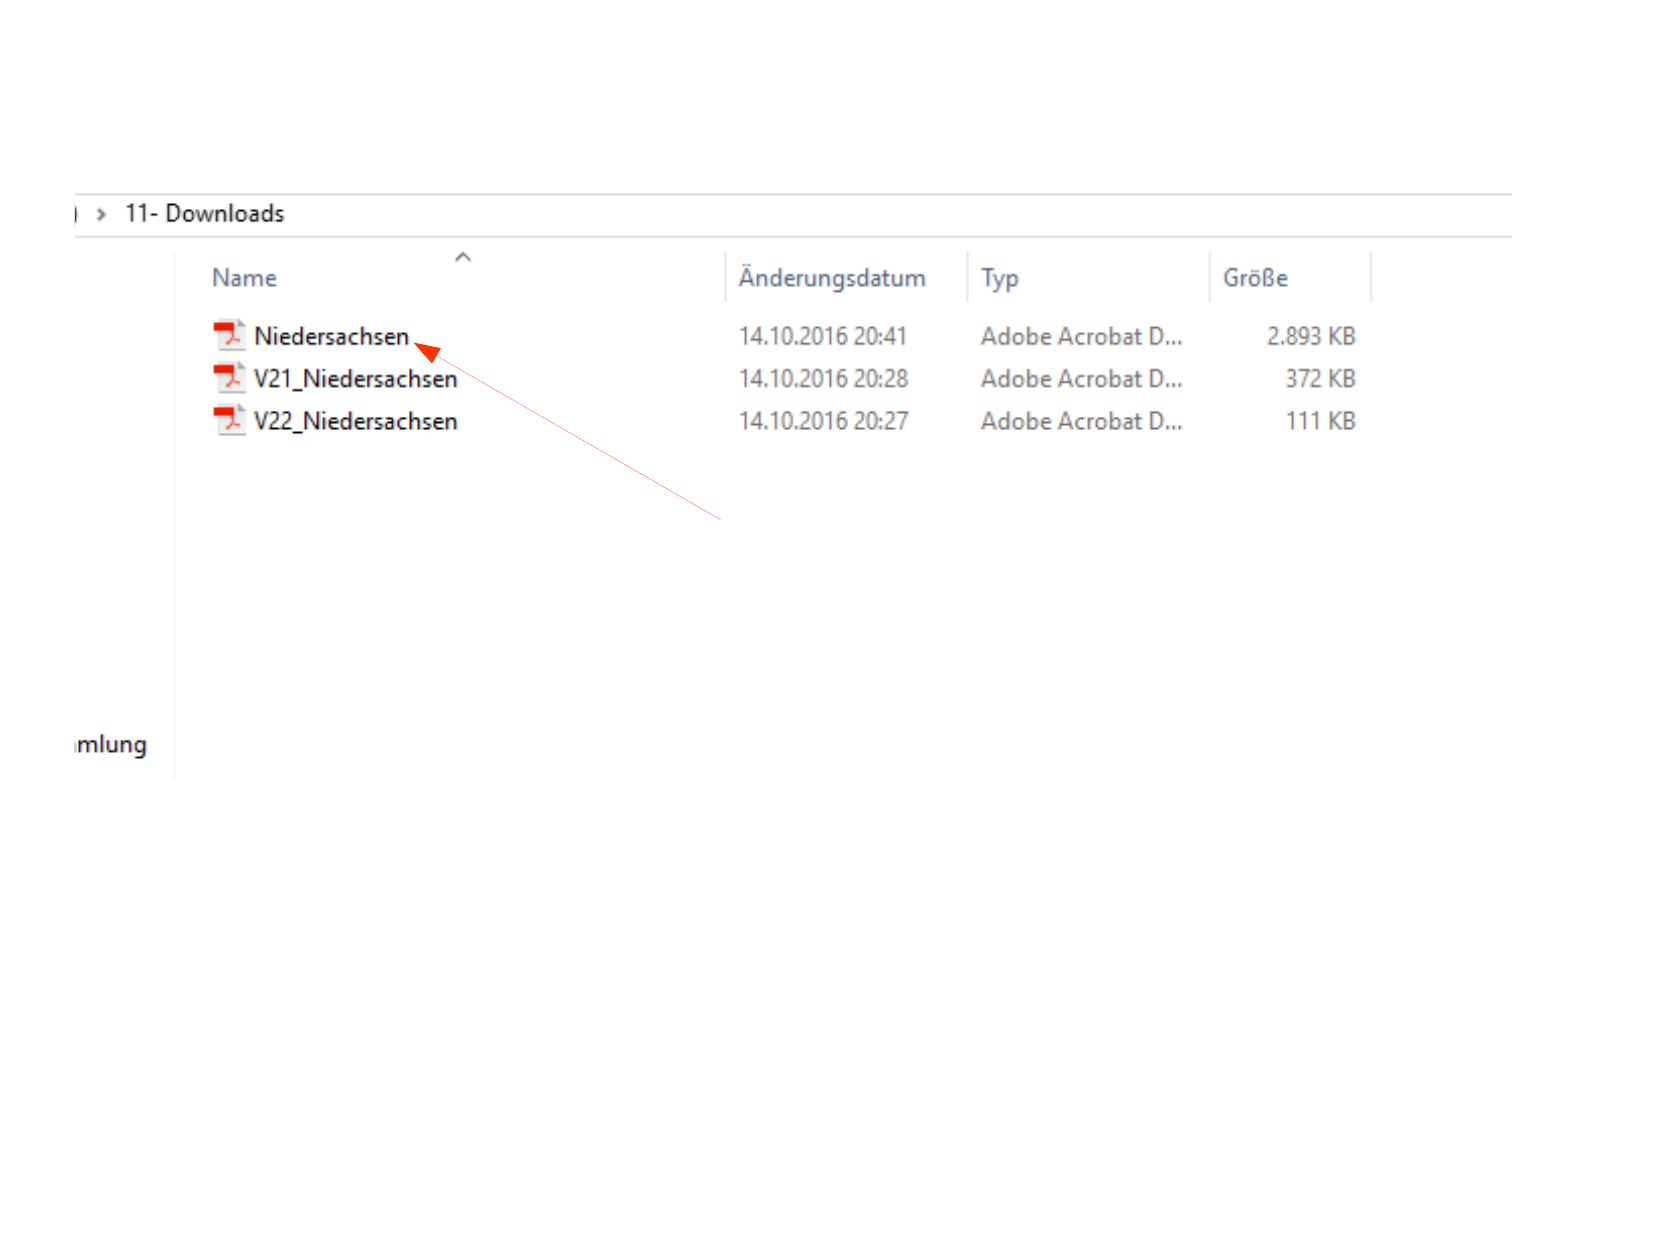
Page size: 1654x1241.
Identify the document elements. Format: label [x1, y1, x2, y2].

picture [74, 188, 1512, 780]
